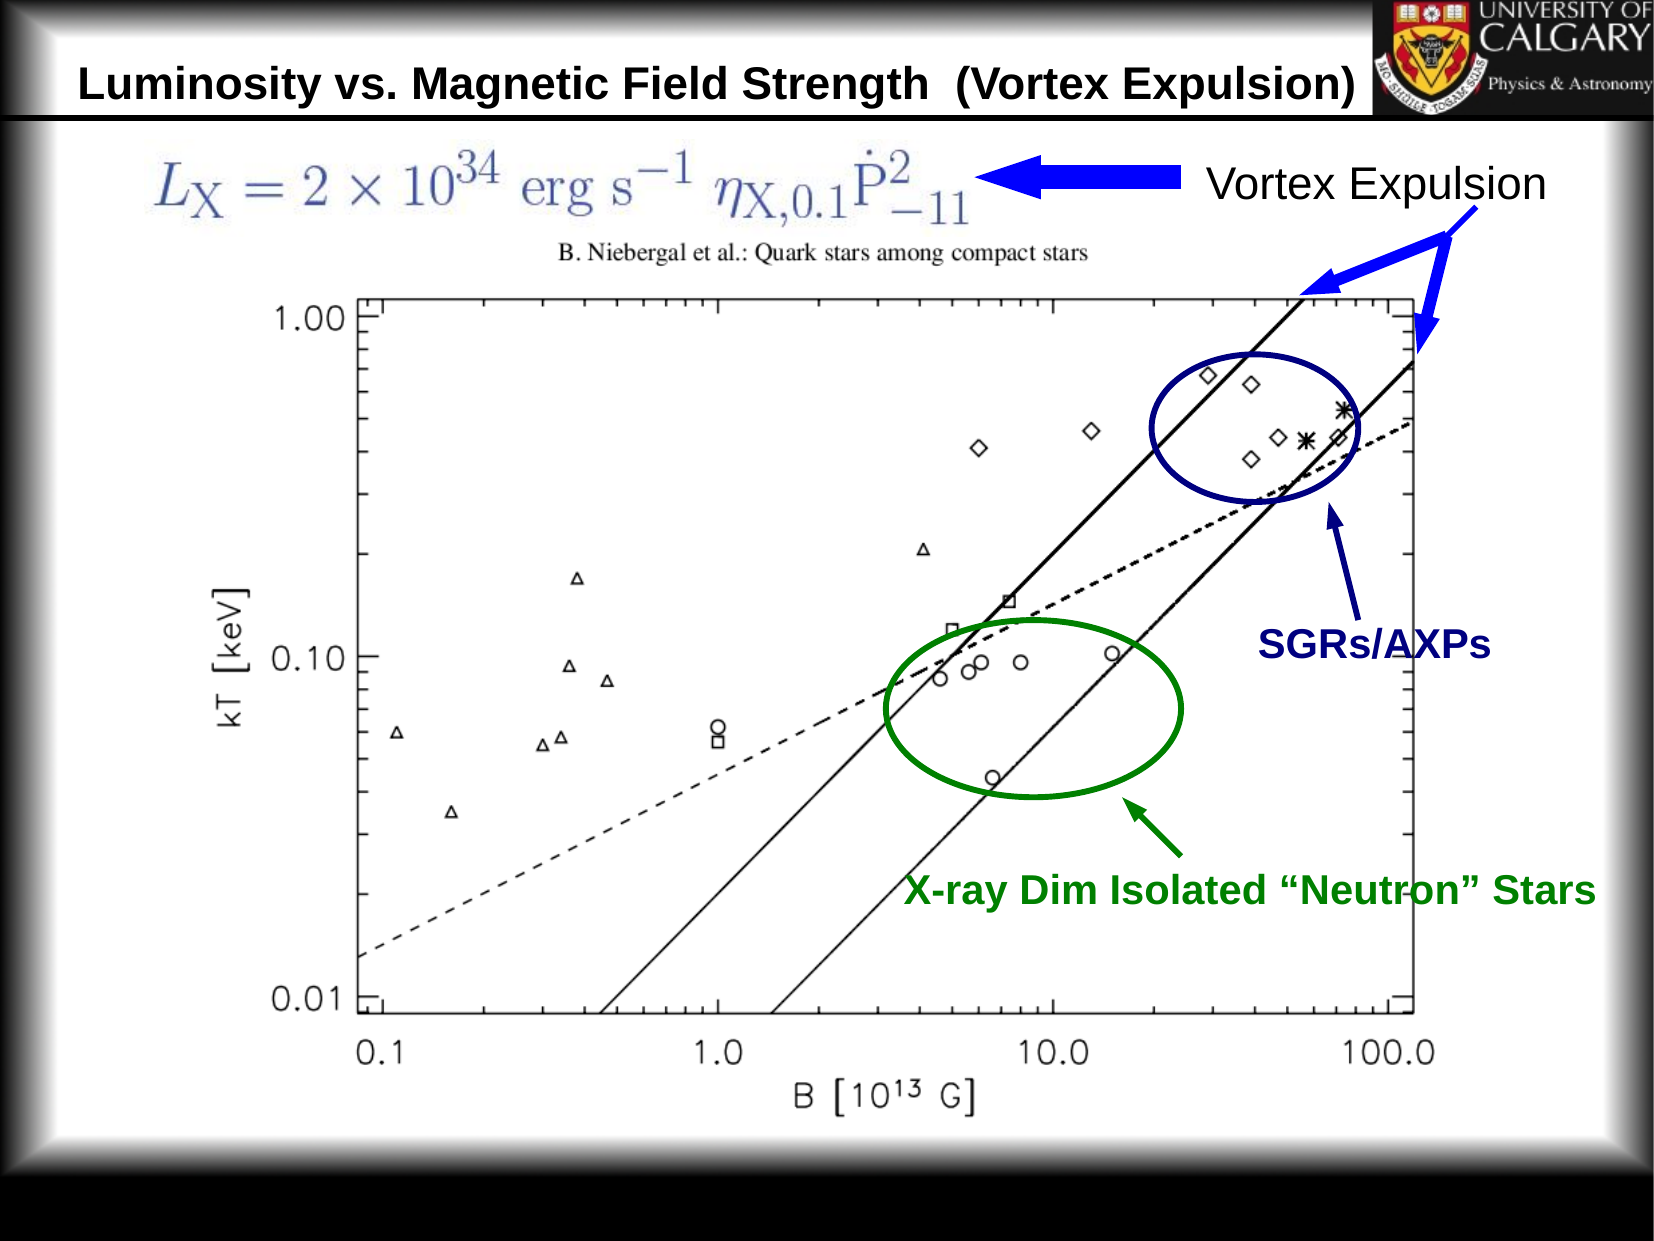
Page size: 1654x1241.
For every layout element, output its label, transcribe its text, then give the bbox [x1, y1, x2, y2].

text_box X-ray Dim Isolated “Neutron” Stars [885, 856, 1616, 924]
picture [0, 0, 1654, 115]
text_box Luminosity vs. Magnetic Field Strength (Vortex Expulsion) [62, 51, 1373, 118]
text_box SGRs/AXPs [1240, 610, 1510, 679]
picture [0, 121, 1654, 1241]
text_box Vortex Expulsion [1188, 147, 1566, 220]
